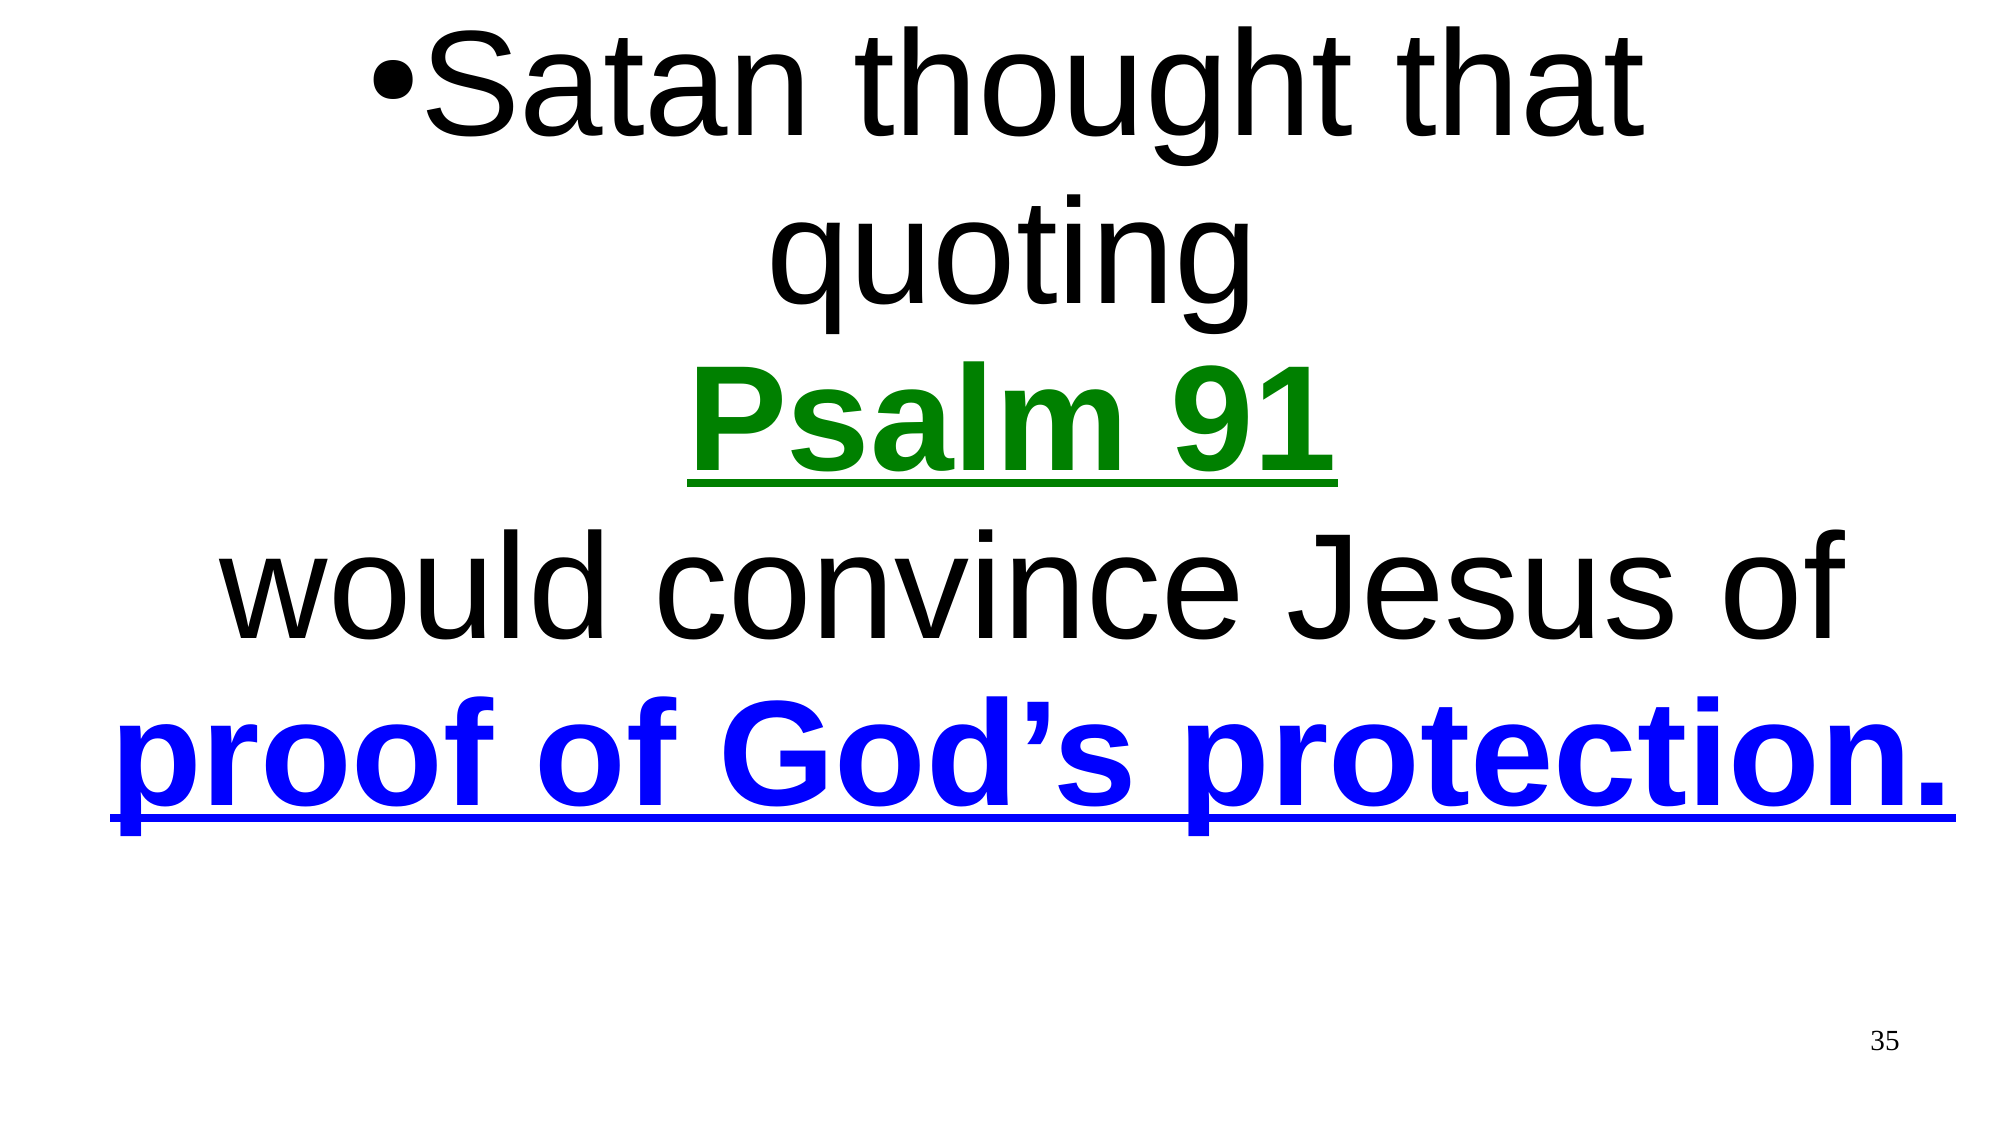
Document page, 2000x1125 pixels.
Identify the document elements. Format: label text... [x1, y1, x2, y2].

list Satan thought that quoting Psalm 91 would convince Jesus of proof of God’s protection. [0, 0, 1996, 1123]
